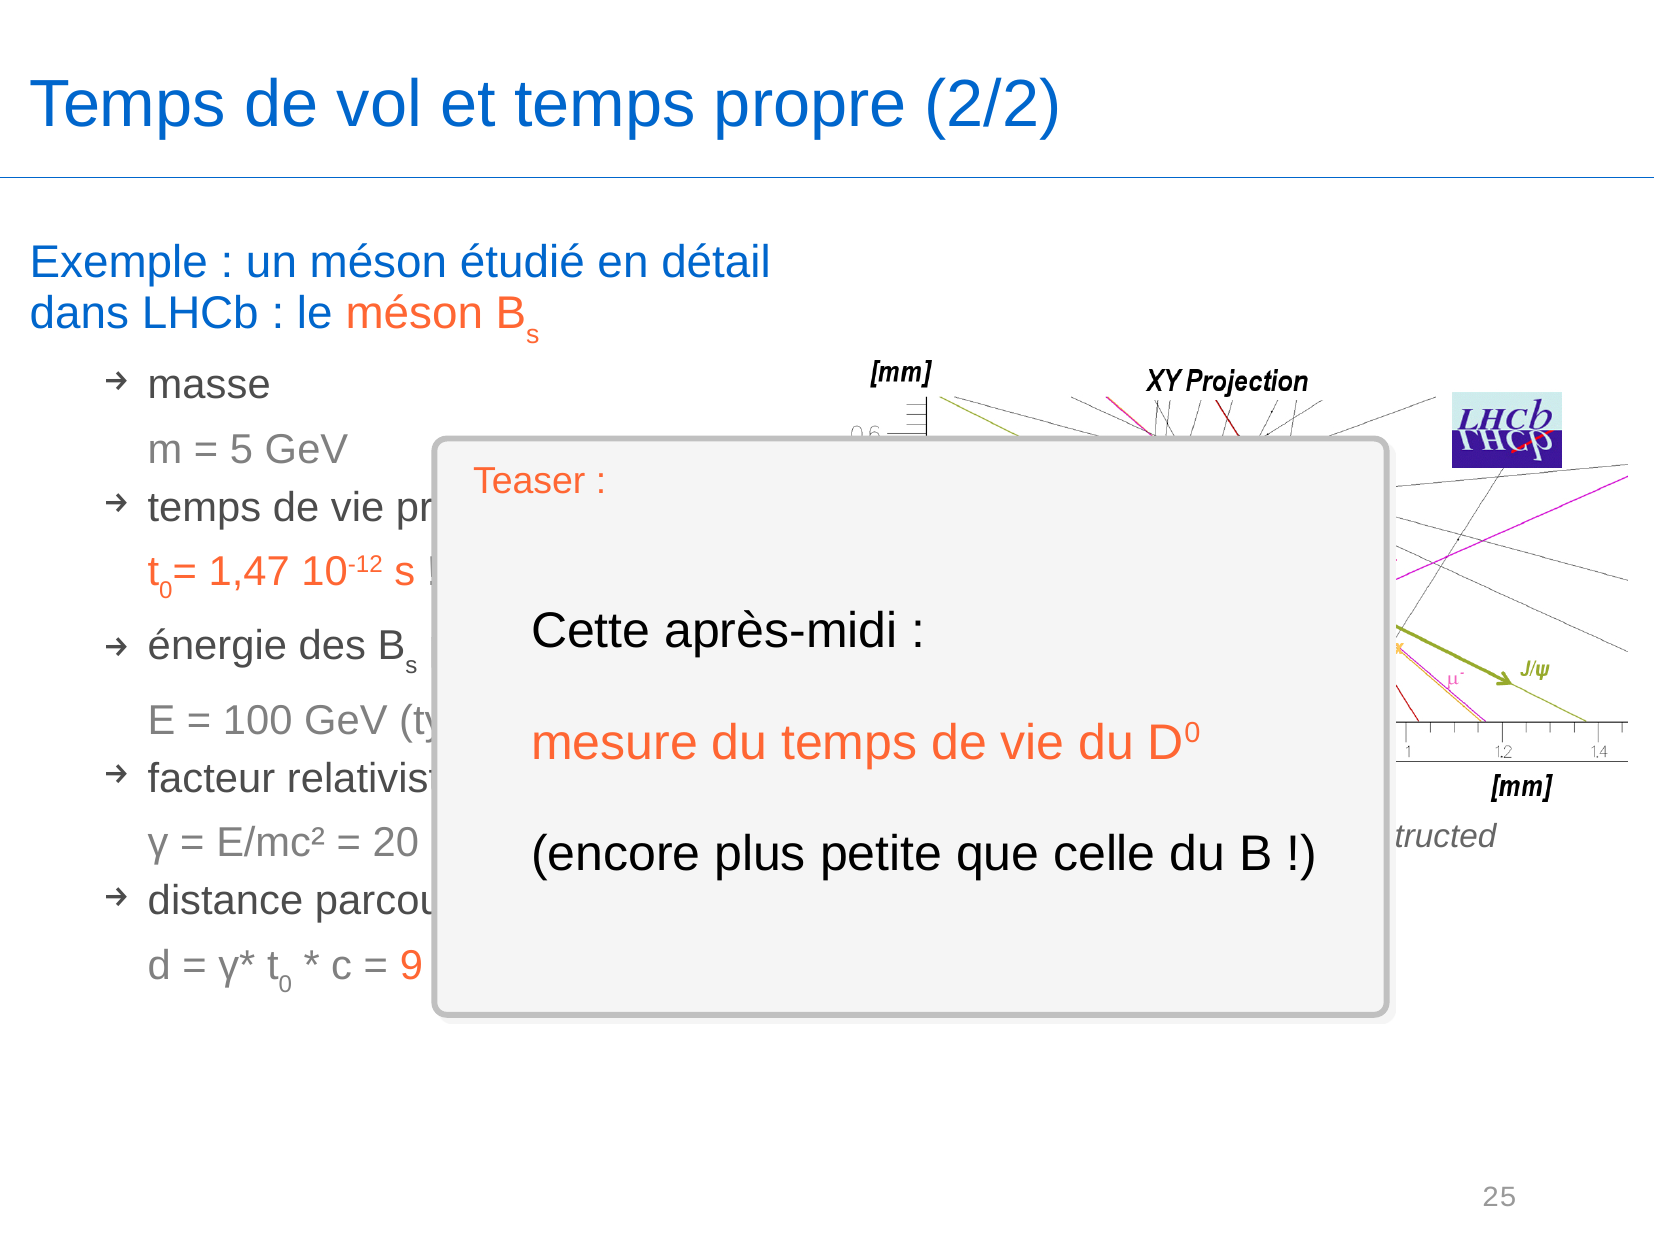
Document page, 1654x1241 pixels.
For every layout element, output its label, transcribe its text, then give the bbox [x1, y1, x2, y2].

title Temps de vol et temps propre (2/2) [29, 29, 1625, 178]
text_box [434, 438, 1387, 1015]
text_box « 21 April 2010: First reconstructed Beauty Particle » (LHCb) [1387, 809, 1513, 899]
text_box Teaser : [458, 451, 632, 509]
picture [849, 356, 1628, 807]
text_box Cette après-midi : mesure du temps de vie du D0 (encore plus petite que celle du B !) [516, 595, 1357, 889]
list Exemple : un méson étudié en détail dans LHCb : le méson Bs masse m = 5 GeV temps de vie propre: t0= 1,47 10-12 s !! énergie des Bs produits au LHC : E = 100 GeV (typiquement) facteur relativiste : γ = E/mc² = 20 distance parcourue (à la vitesse c) : d = γ* t0 * c = 9 mm (en moyenne) [29, 236, 808, 1055]
